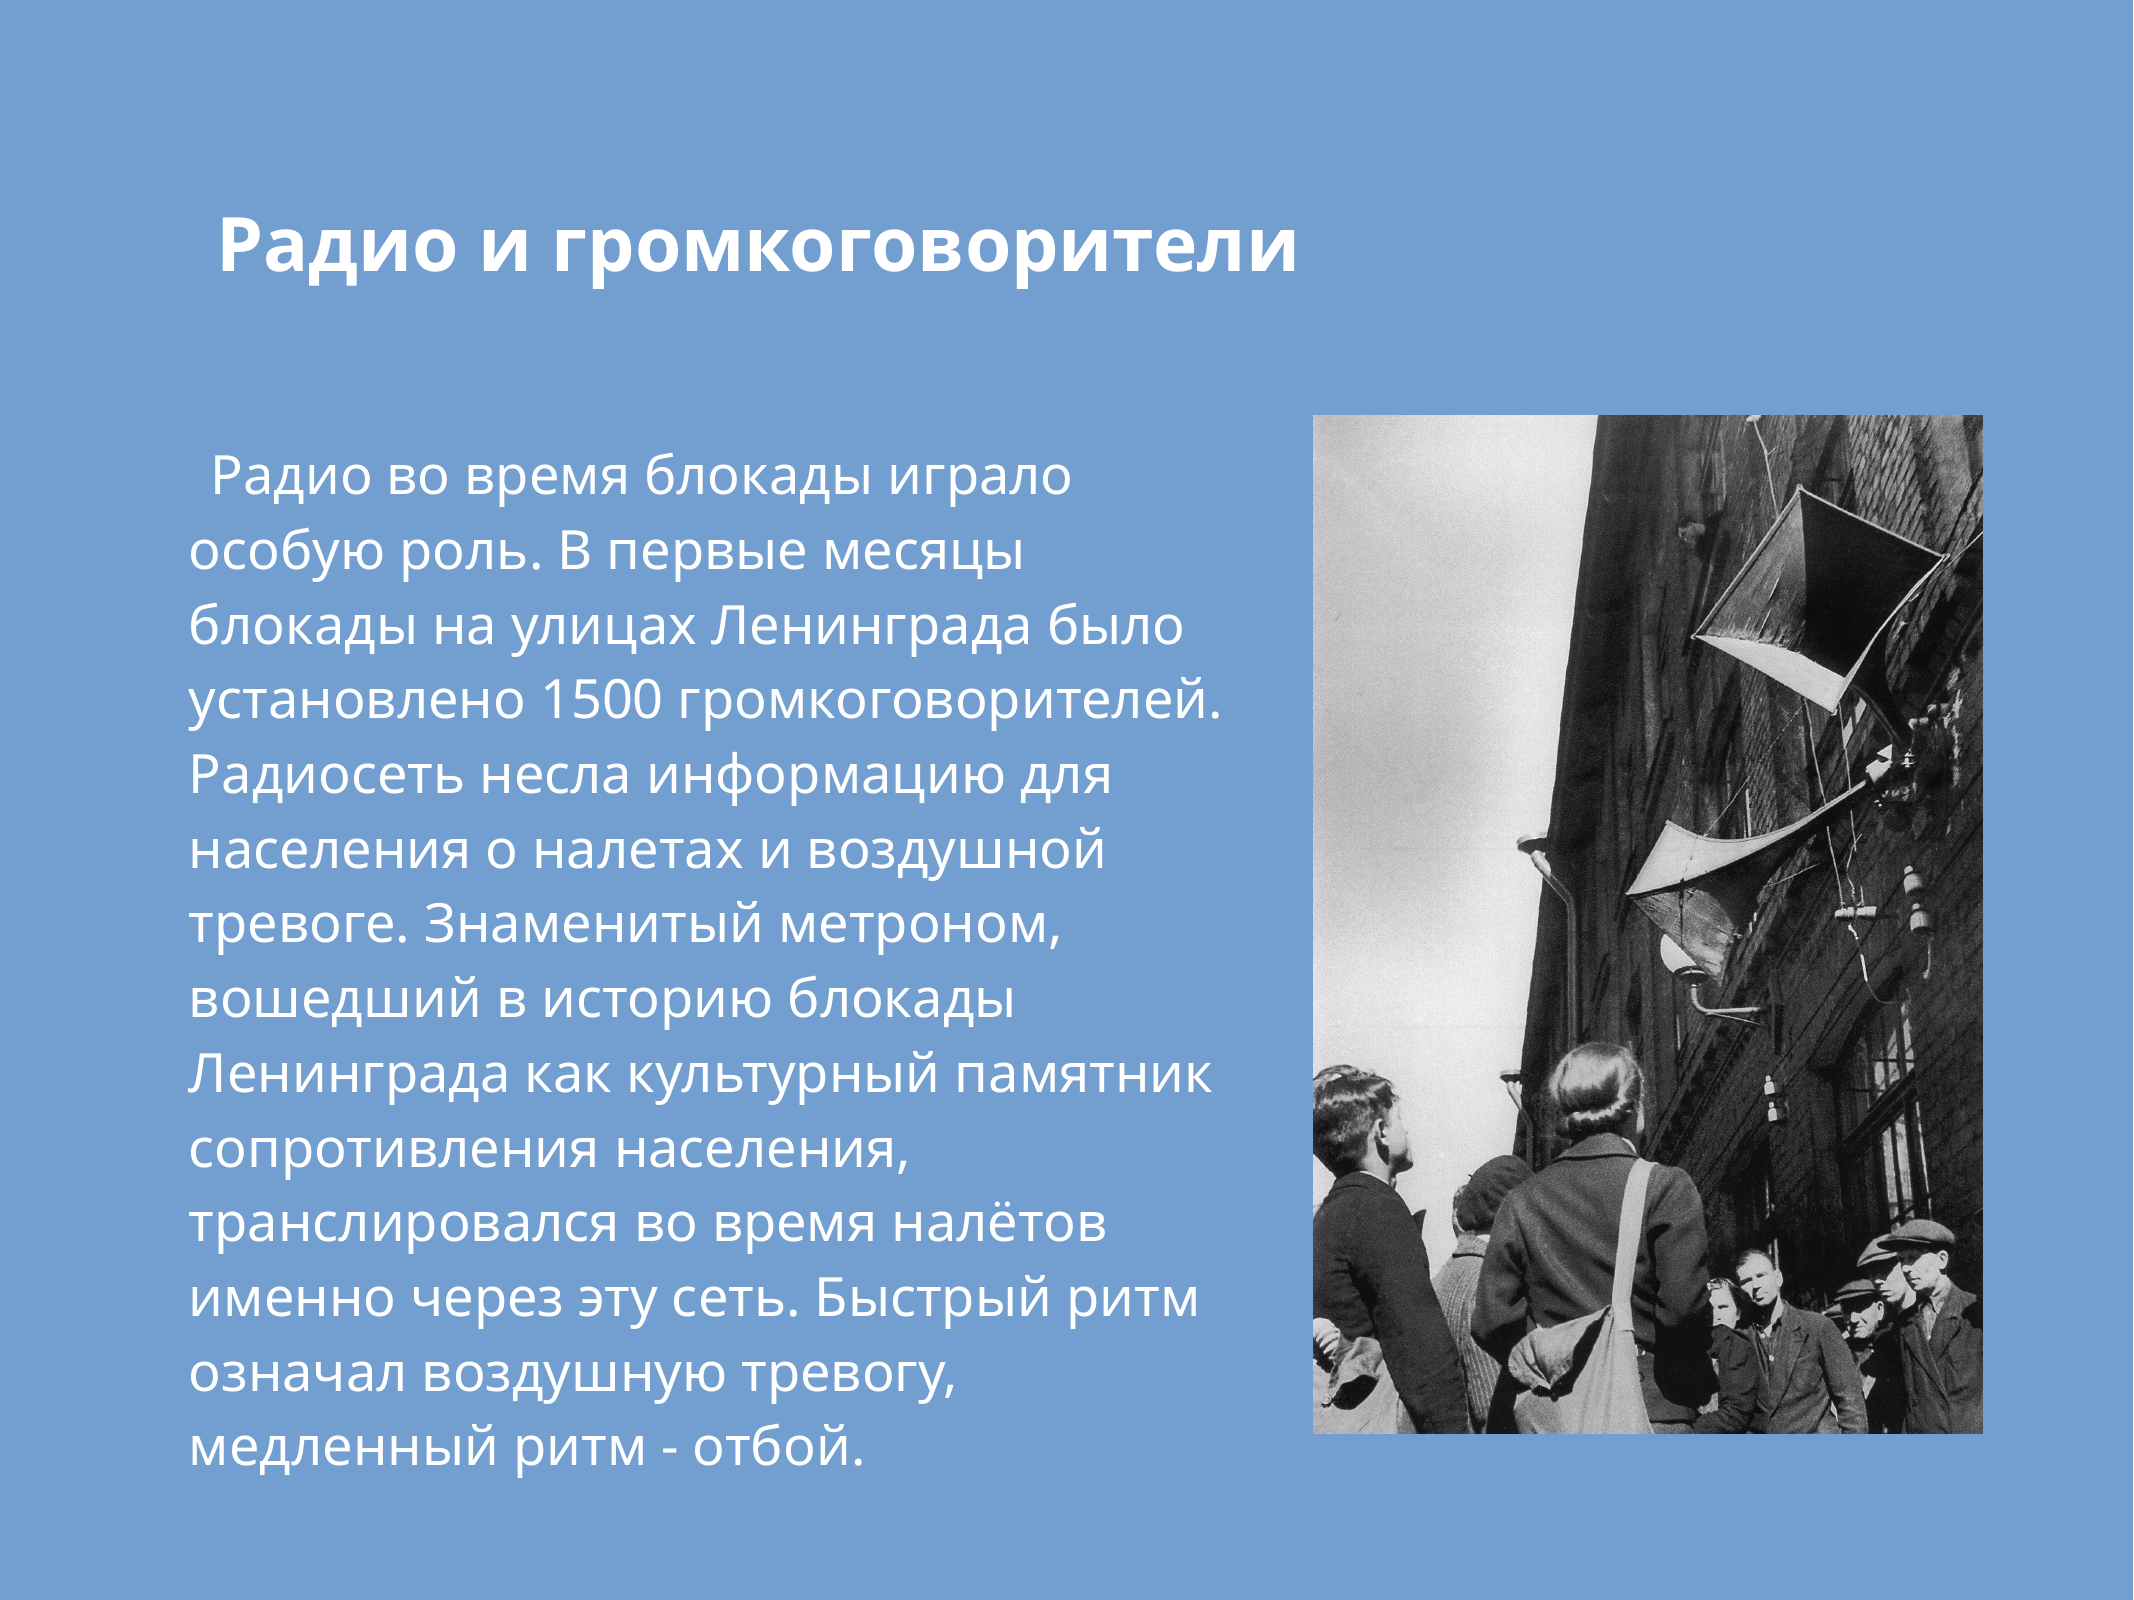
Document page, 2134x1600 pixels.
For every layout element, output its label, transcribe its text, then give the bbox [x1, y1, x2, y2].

title Радио и громкоговорители [208, 33, 1925, 450]
picture [1313, 415, 1983, 1434]
list Радио во время блокады играло особую роль. В первые месяцы блокады на улицах Ленинграда было установлено 1500 громкоговорителей. Радиосеть несла информацию для населения о налетах и воздушной тревоге. Знаменитый метроном, вошедший в историю блокады Ленинграда как культурный памятник сопротивления населения, транслировался во время налётов именно через эту сеть. Быстрый ритм означал воздушную тревогу, медленный ритм - отбой. [180, 360, 1269, 1490]
